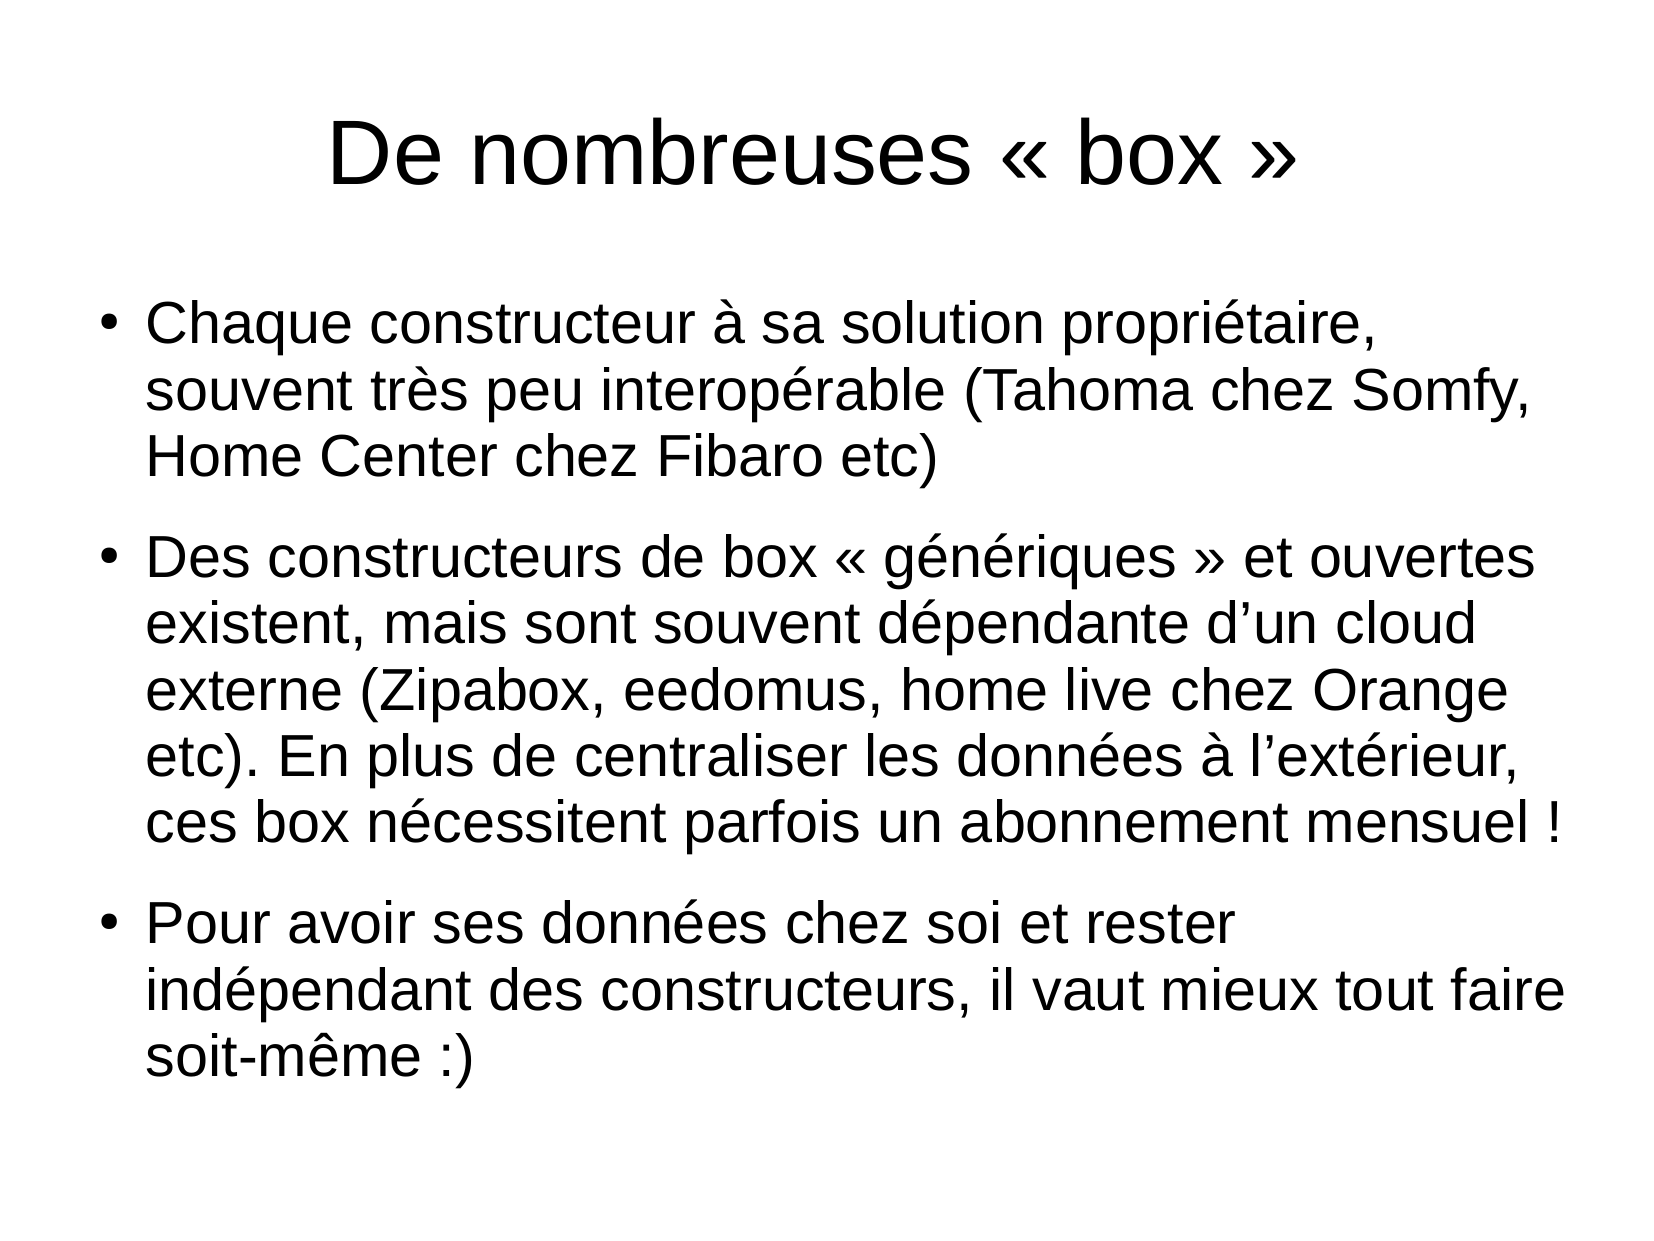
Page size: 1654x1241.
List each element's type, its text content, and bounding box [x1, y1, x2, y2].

list Chaque constructeur à sa solution propriétaire, souvent très peu interopérable (Tahoma chez Somfy, Home Center chez Fibaro etc) Des constructeurs de box « génériques » et ouvertes existent, mais sont souvent dépendante d’un cloud externe (Zipabox, eedomus, home live chez Orange etc). En plus de centraliser les données à l’extérieur, ces box nécessitent parfois un abonnement mensuel ! Pour avoir ses données chez soi et rester indépendant des constructeurs, il vaut mieux tout faire soit-même :) [82, 290, 1571, 1158]
title De nombreuses « box » [82, 49, 1571, 257]
